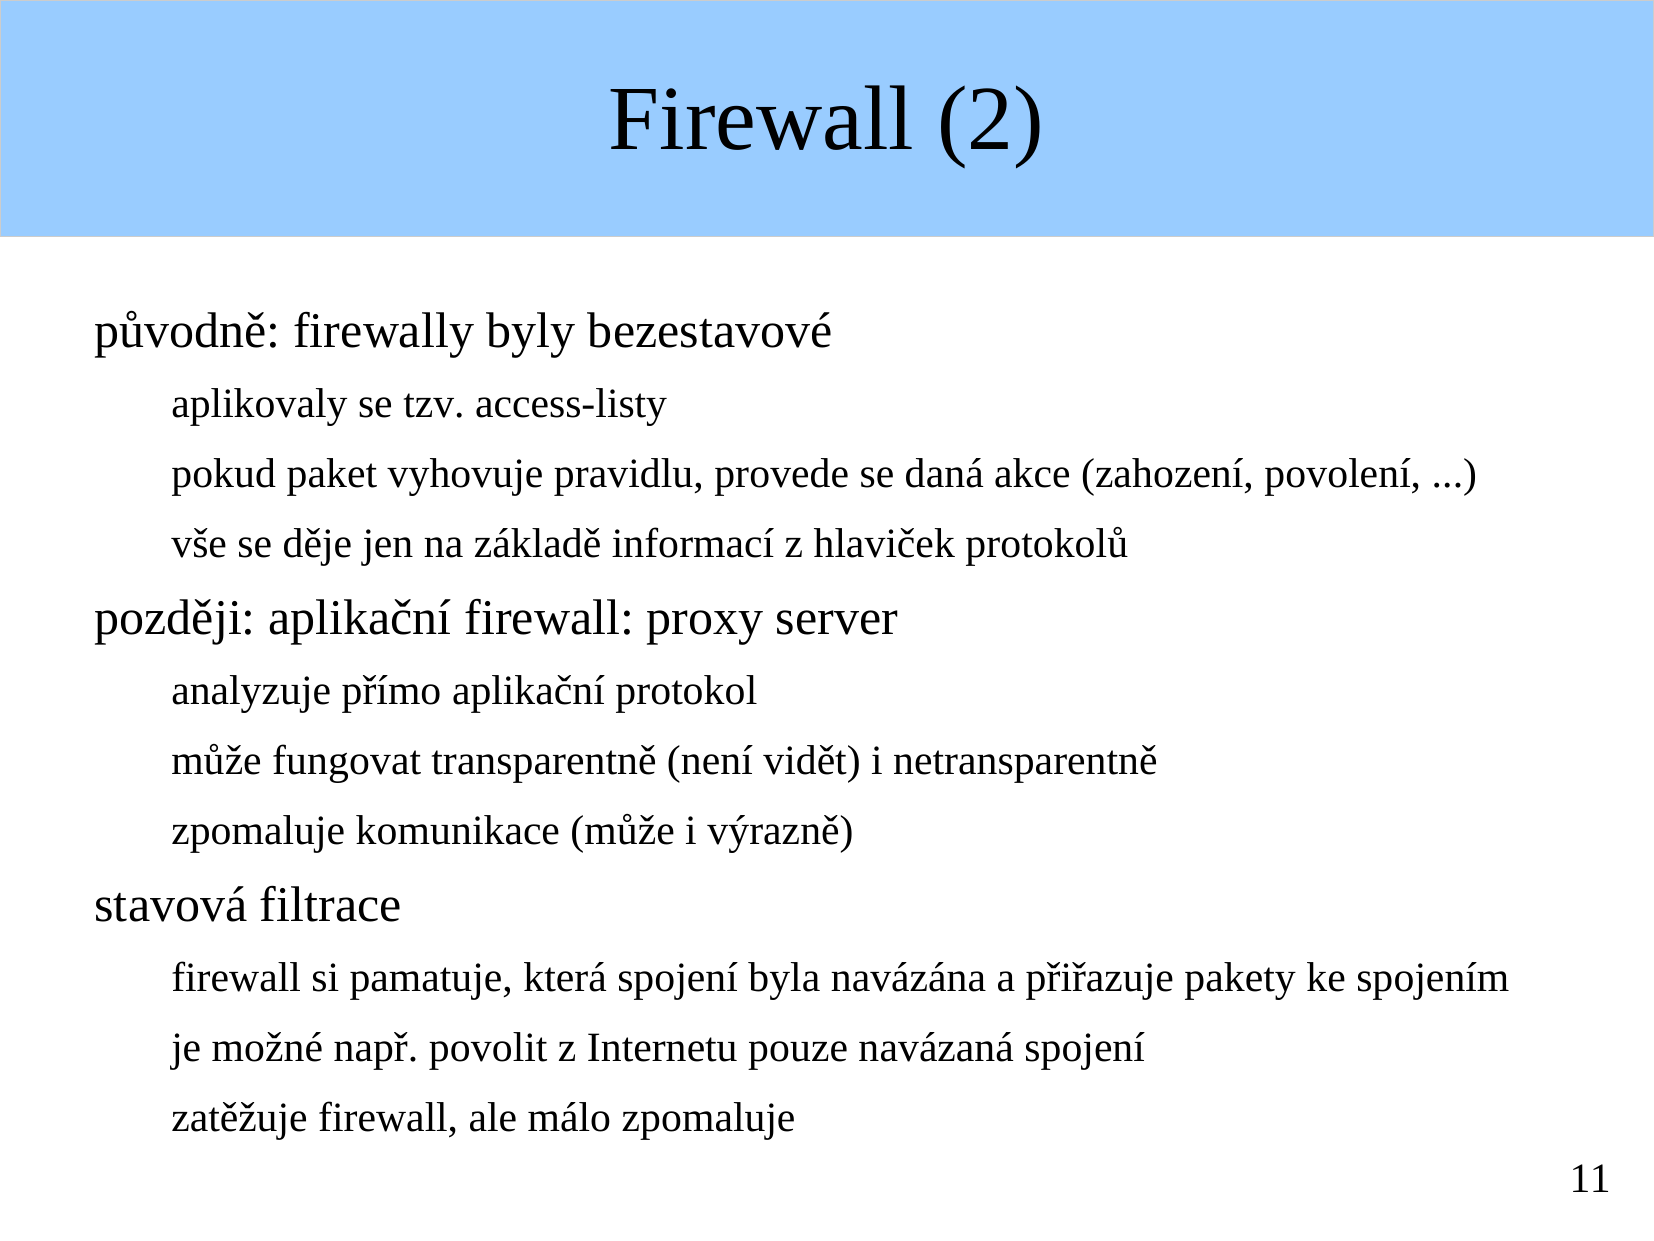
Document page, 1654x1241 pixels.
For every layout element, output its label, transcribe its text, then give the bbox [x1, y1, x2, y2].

title Firewall (2) [0, 0, 1654, 237]
list původně: firewally byly bezestavové aplikovaly se tzv. access-listy pokud paket vyhovuje pravidlu, provede se daná akce (zahození, povolení, ...) vše se děje jen na základě informací z hlaviček protokolů později: aplikační firewall: proxy server analyzuje přímo aplikační protokol může fungovat transparentně (není vidět) i netransparentně zpomaluje komunikace (může i výrazně) stavová filtrace firewall si pamatuje, která spojení byla navázána a přiřazuje pakety ke spojením je možné např. povolit z Internetu pouze navázaná spojení zatěžuje firewall, ale málo zpomaluje [76, 303, 1583, 1142]
